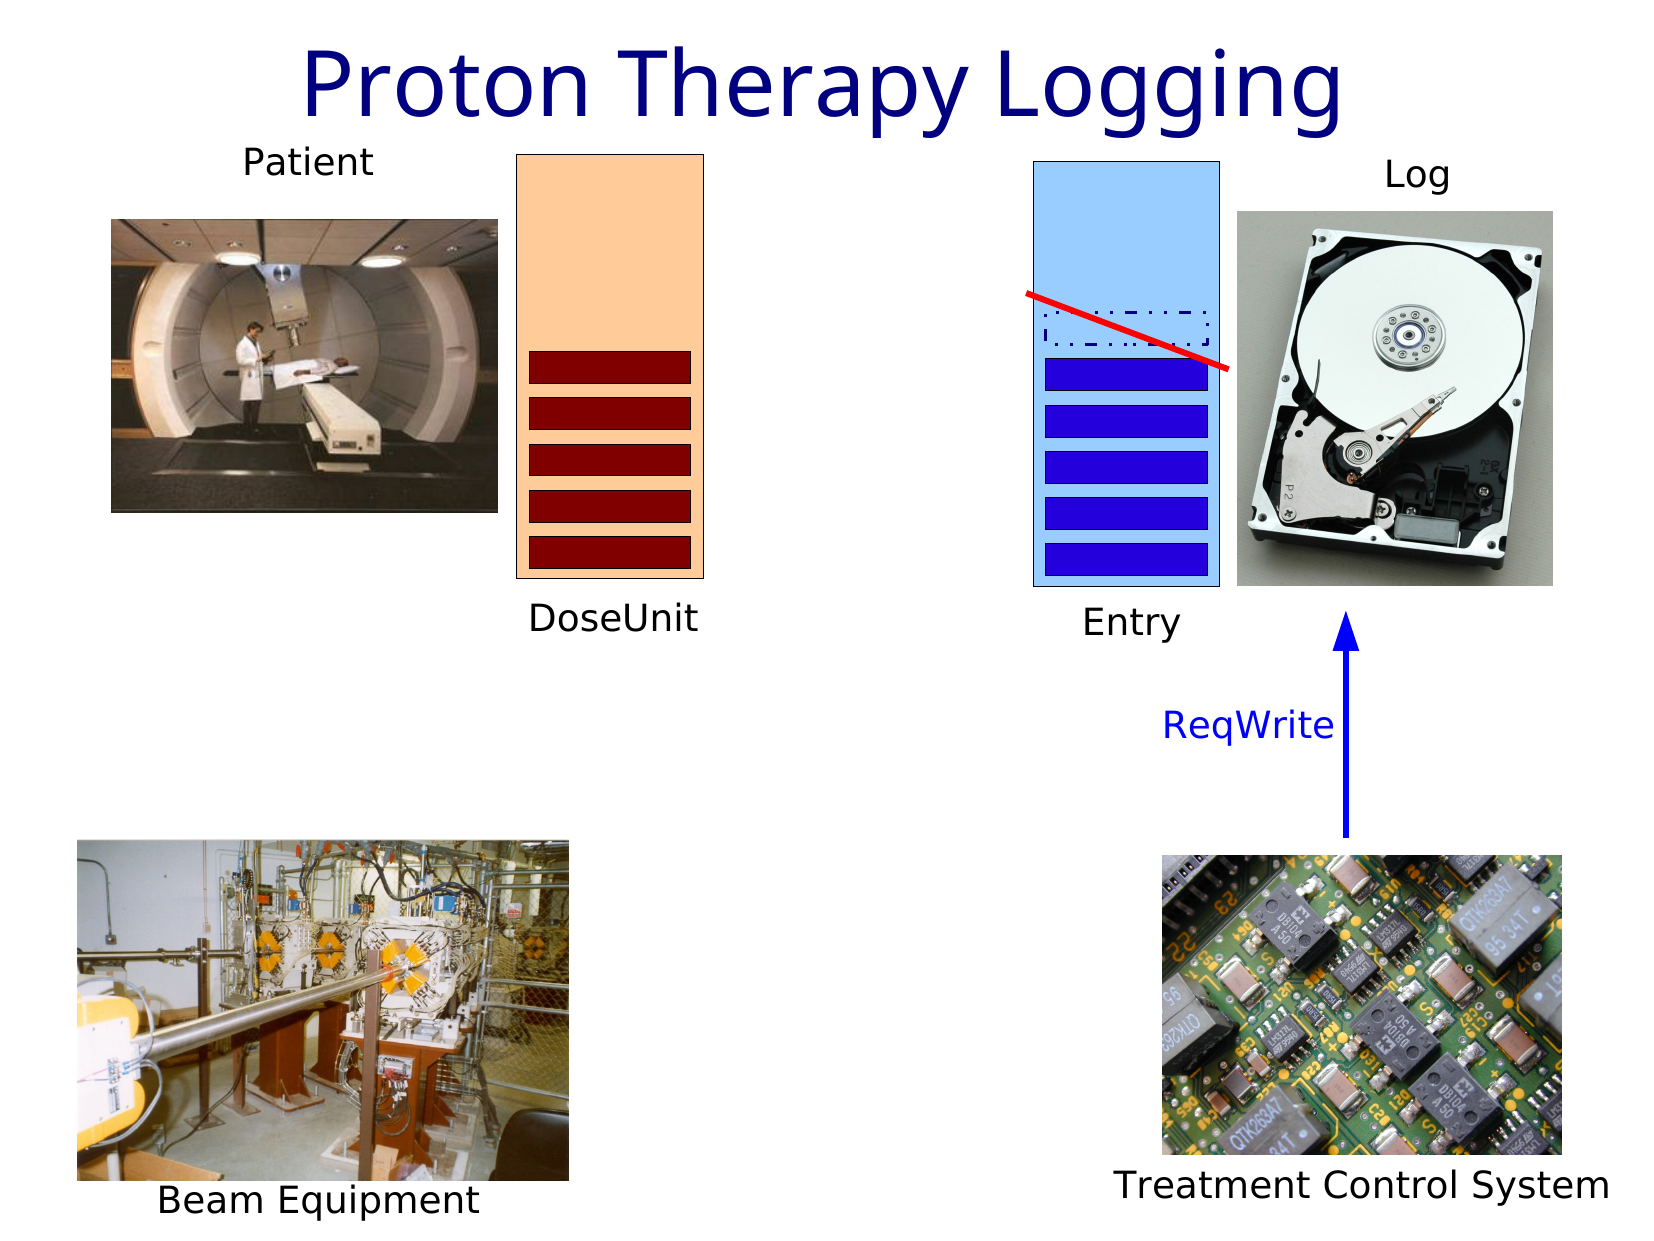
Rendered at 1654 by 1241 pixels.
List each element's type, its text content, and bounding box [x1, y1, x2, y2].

picture [77, 839, 569, 1181]
text_box Entry [1067, 593, 1195, 652]
text_box [1033, 300, 1220, 587]
text_box Log [1369, 145, 1465, 204]
text_box Beam Equipment [141, 1171, 489, 1231]
picture [1237, 211, 1553, 586]
text_box Treatment Control System [1098, 1155, 1616, 1215]
text_box [1033, 161, 1220, 362]
text_box ReqWrite [1147, 696, 1343, 755]
text_box DoseUnit [513, 589, 710, 648]
picture [1162, 855, 1562, 1155]
title Proton Therapy Logging [79, 14, 1568, 148]
picture [111, 219, 498, 513]
text_box Patient [227, 133, 387, 192]
text_box [516, 154, 704, 579]
